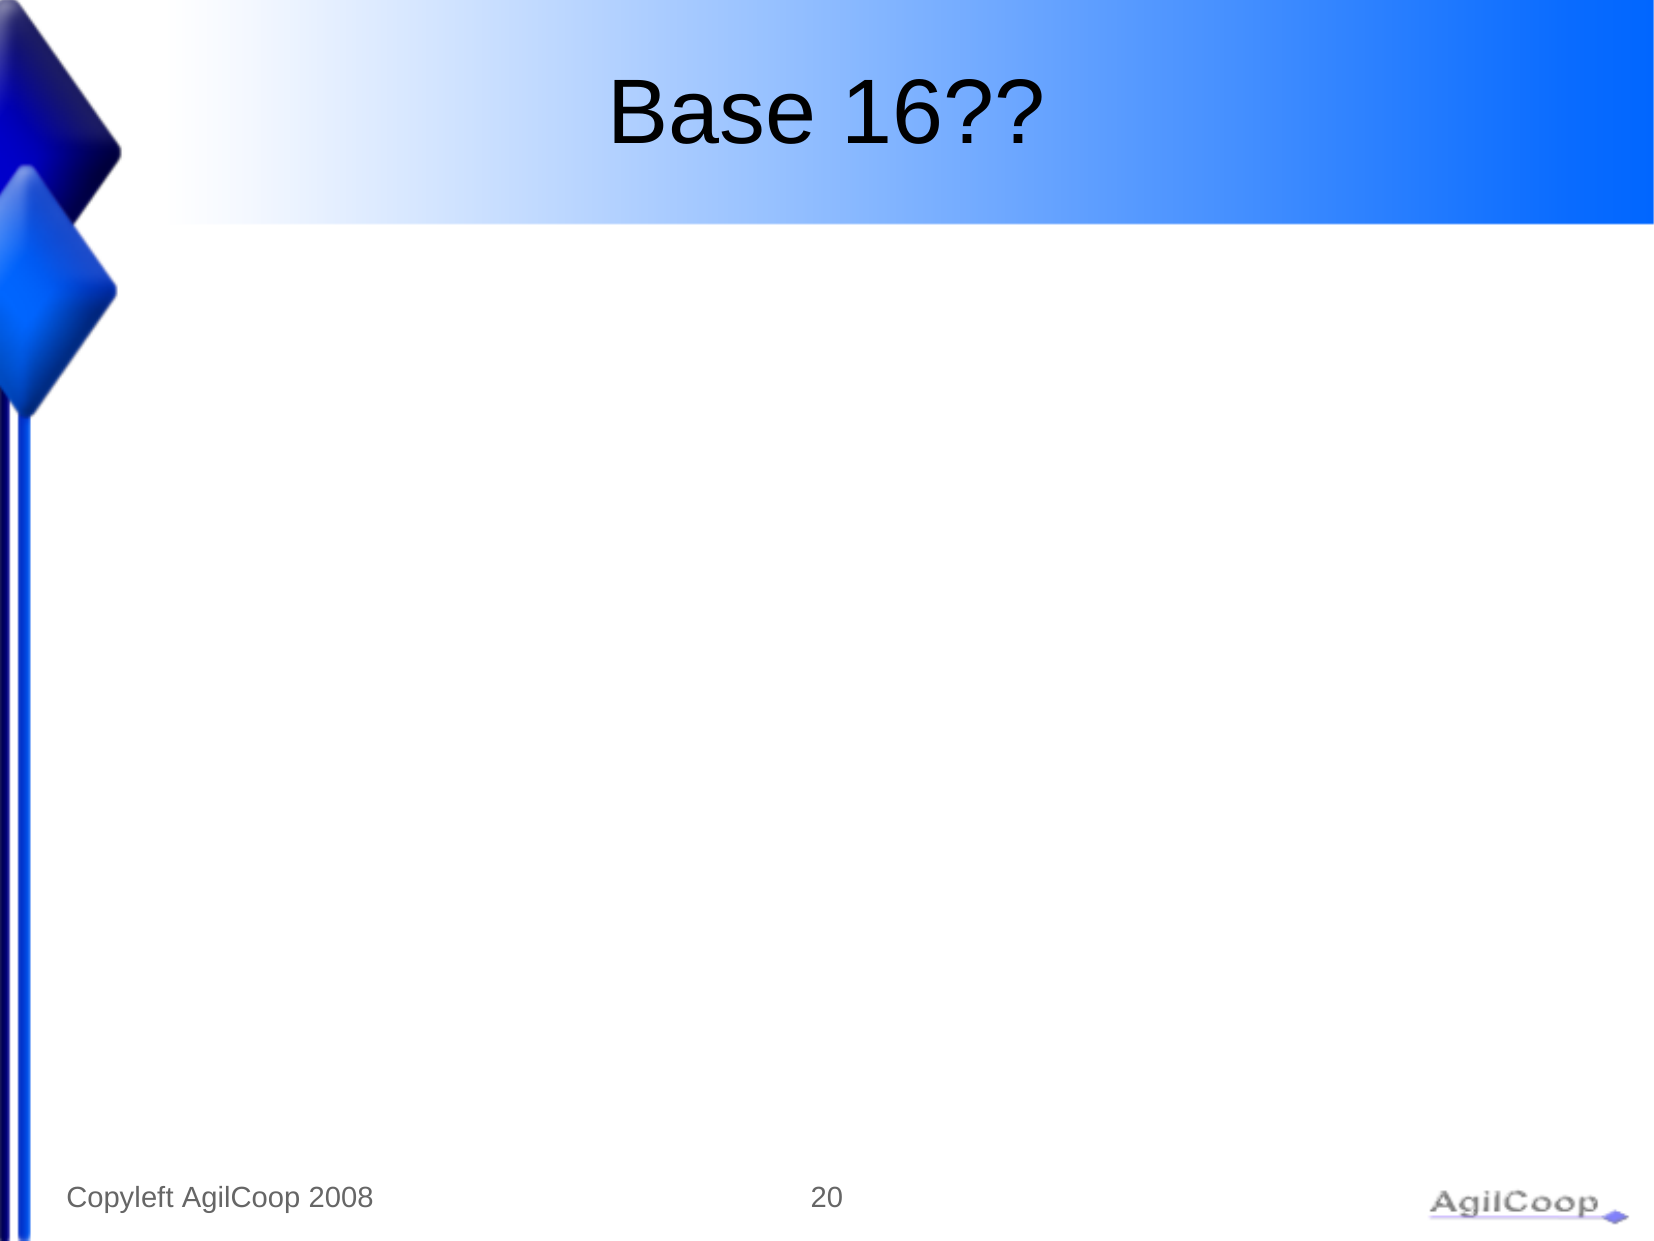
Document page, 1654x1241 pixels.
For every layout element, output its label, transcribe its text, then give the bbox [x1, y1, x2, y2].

picture [0, 0, 1654, 1241]
title Base 16?? [82, 15, 1571, 208]
